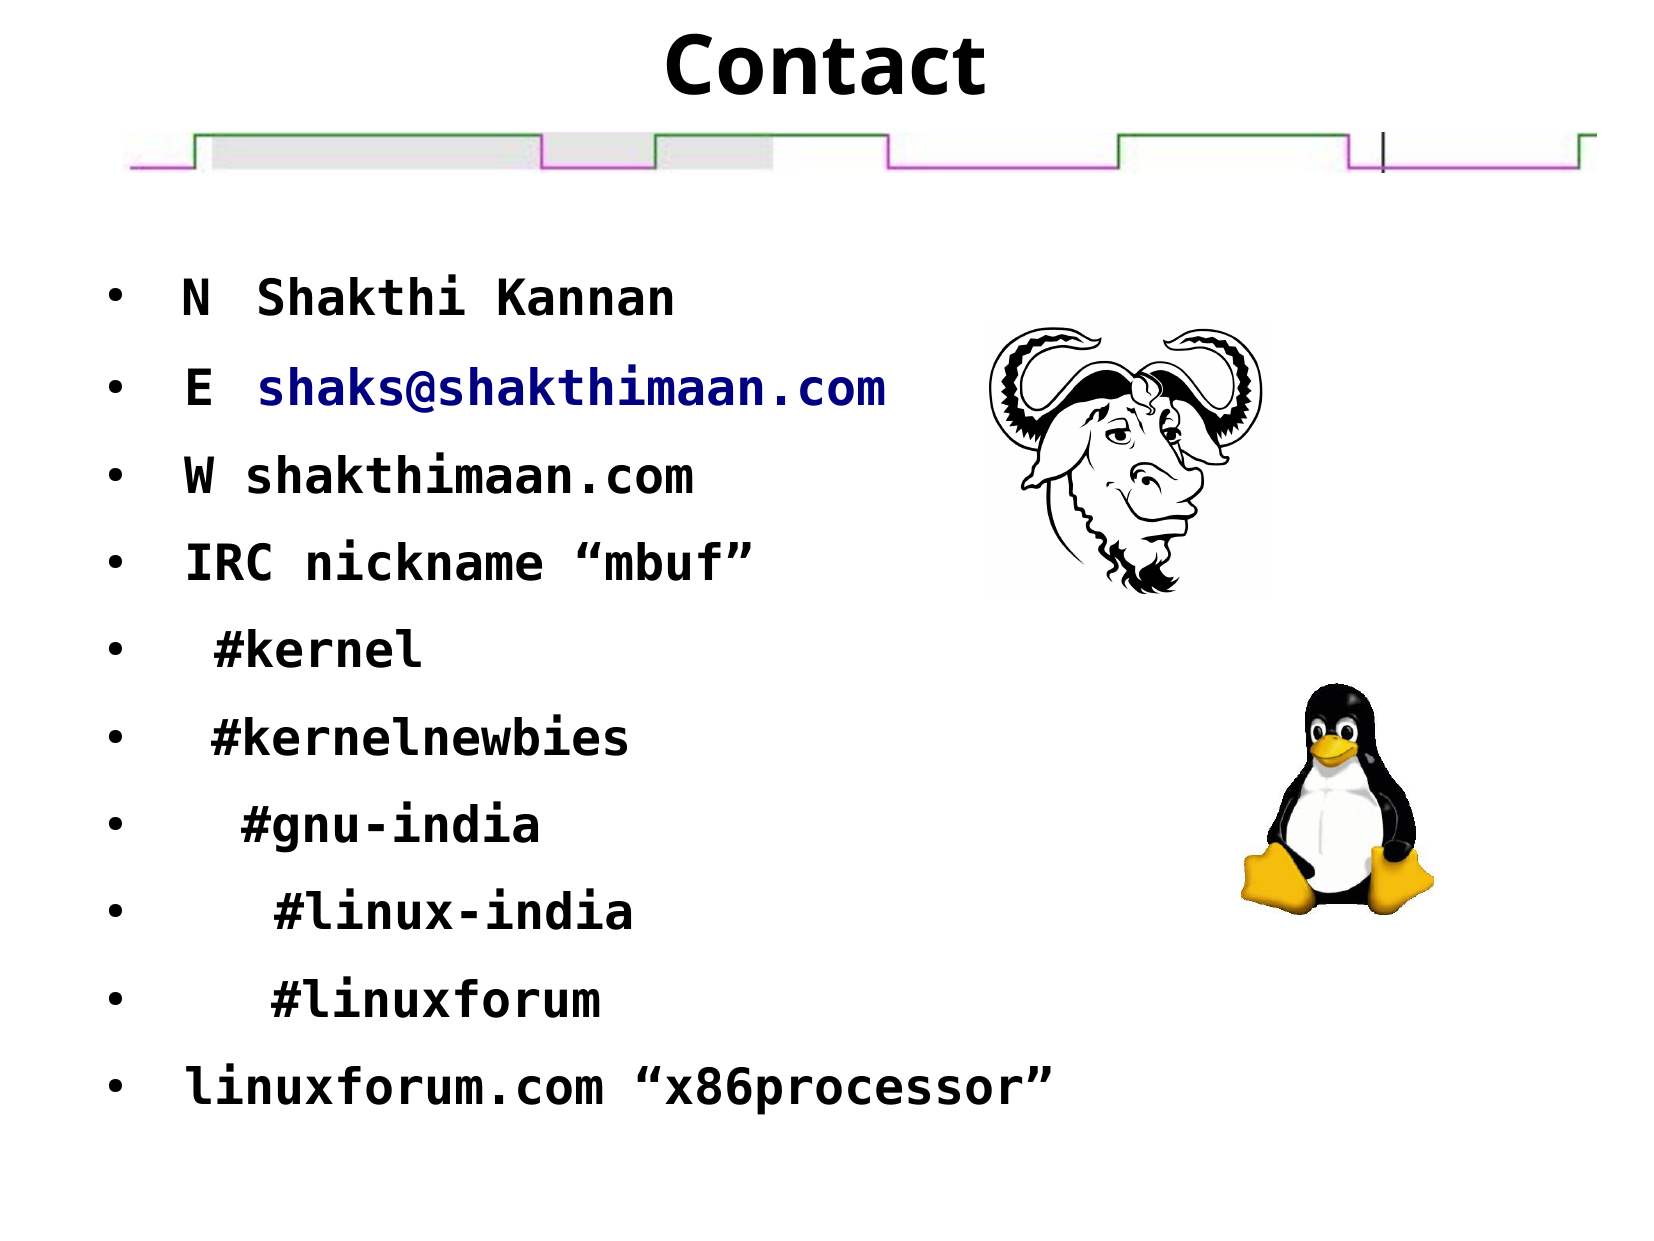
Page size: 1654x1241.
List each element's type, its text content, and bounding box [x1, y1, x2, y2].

picture [1241, 683, 1434, 915]
picture [985, 320, 1266, 601]
text_box Contact [662, 5, 1058, 113]
text_box N Shakthi Kannan E shaks@shakthimaan.com W shakthimaan.com IRC nickname “mbuf” #kernel #kernelnewbies #gnu-india #linux-india #linuxforum linuxforum.com “x86processor” [106, 261, 1565, 1109]
picture [123, 132, 1597, 173]
